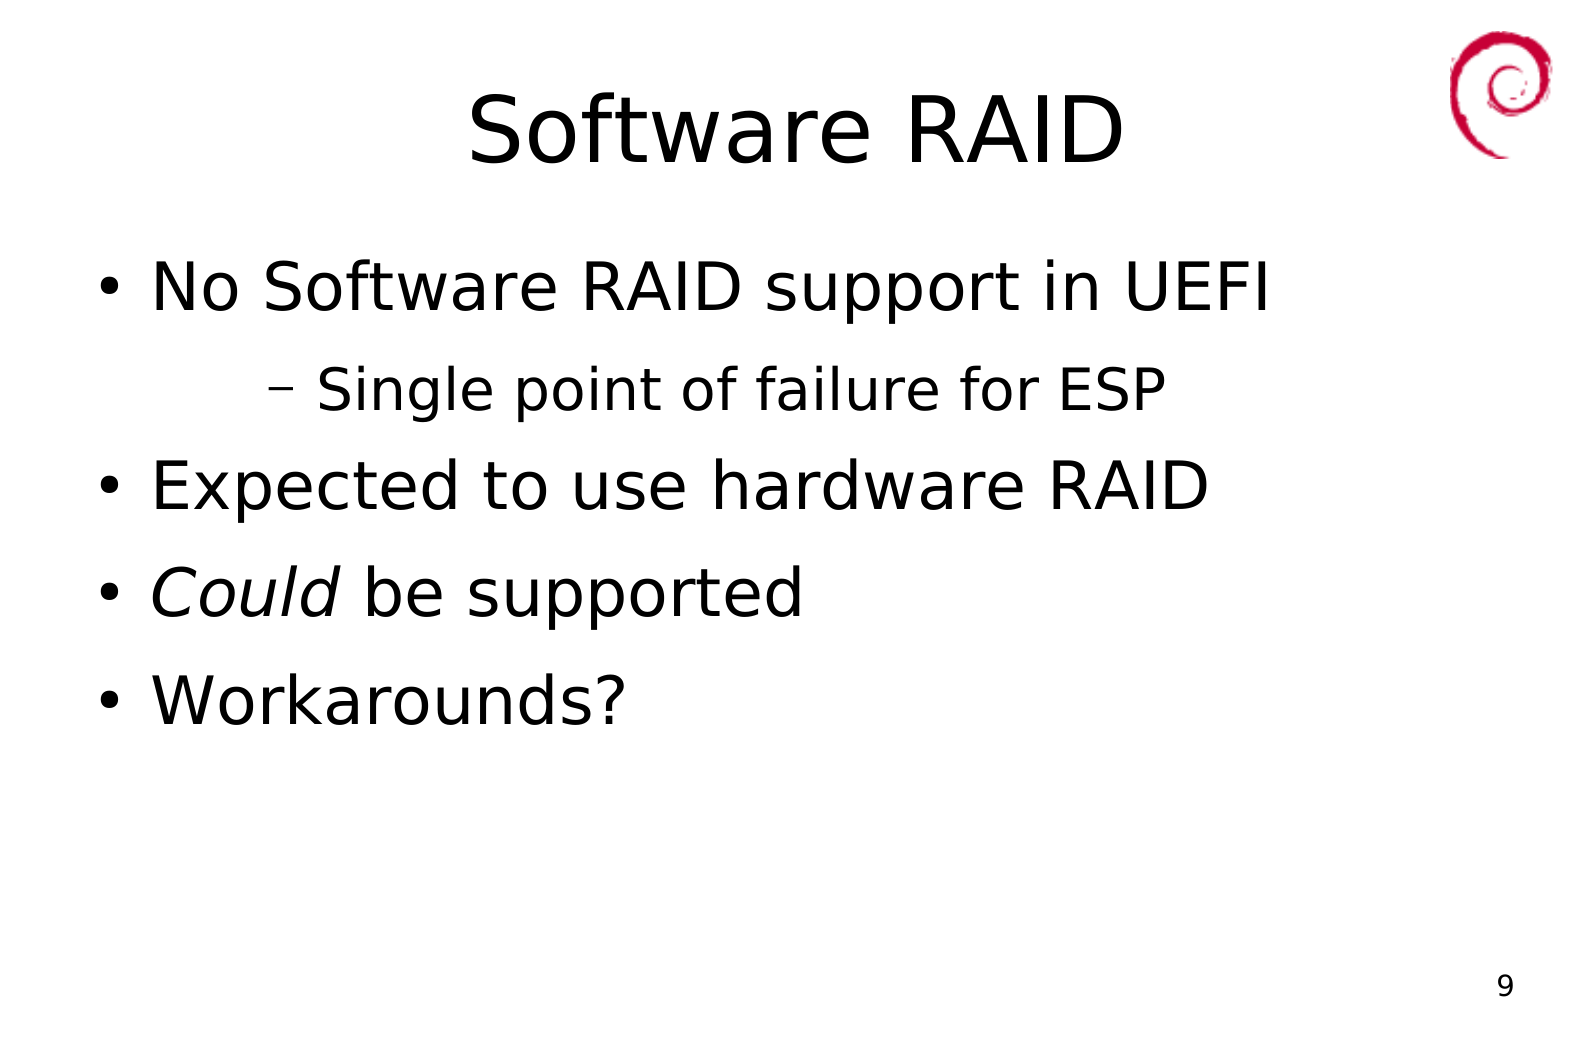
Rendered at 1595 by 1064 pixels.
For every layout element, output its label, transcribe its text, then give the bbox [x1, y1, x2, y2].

list No Software RAID support in UEFI Single point of failure for ESP Expected to use hardware RAID Could be supported Workarounds? [79, 248, 1515, 951]
title Software RAID [79, 42, 1515, 220]
picture [1450, 31, 1555, 159]
